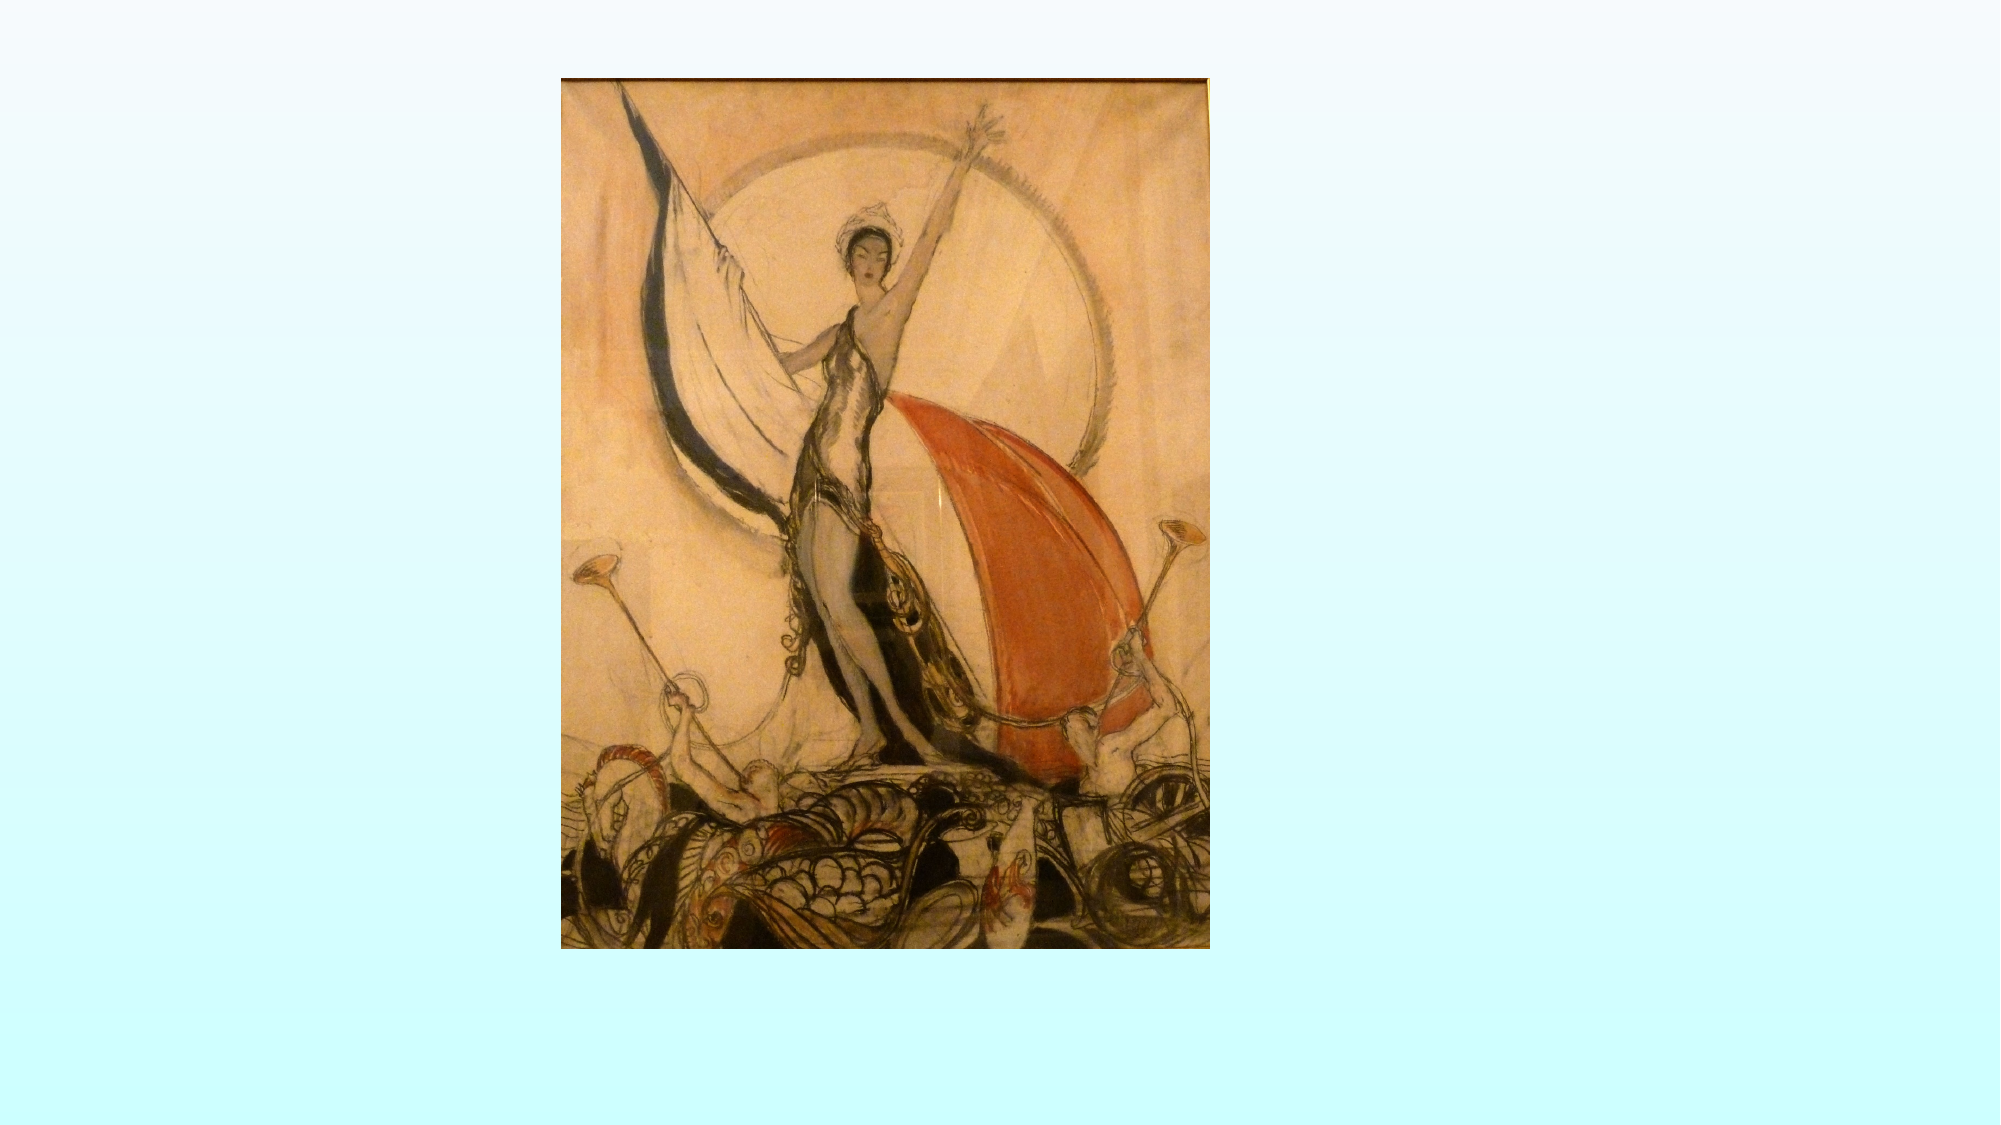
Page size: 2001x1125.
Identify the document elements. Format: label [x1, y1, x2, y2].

picture [561, 78, 1210, 949]
